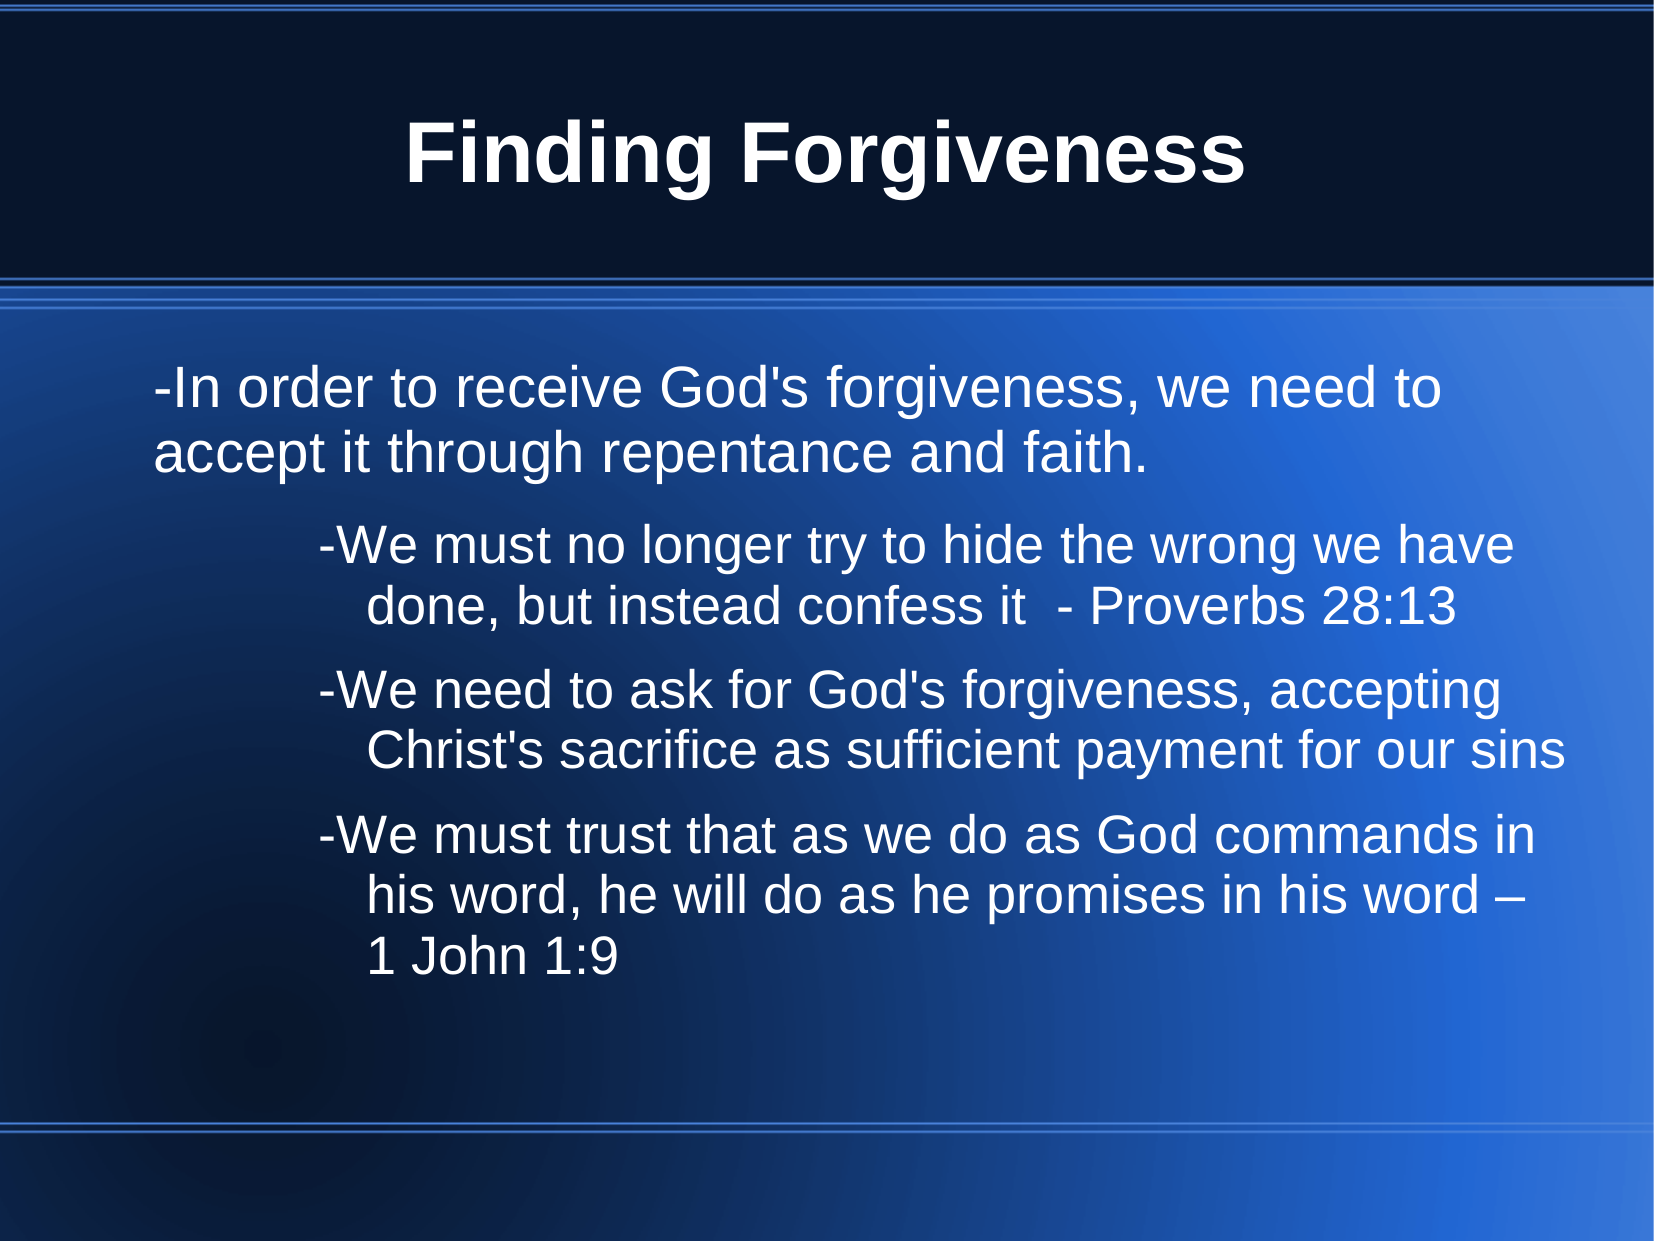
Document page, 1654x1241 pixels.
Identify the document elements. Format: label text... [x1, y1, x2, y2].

title Finding Forgiveness [82, 49, 1571, 257]
picture [0, 0, 1654, 1241]
list -In order to receive God's forgiveness, we need to accept it through repentance and faith. -We must no longer try to hide the wrong we have done, but instead confess it - Proverbs 28:13 -We need to ask for God's forgiveness, accepting Christ's sacrifice as sufficient payment for our sins -We must trust that as we do as God commands in his word, he will do as he promises in his word – 1 John 1:9 [82, 355, 1571, 1074]
